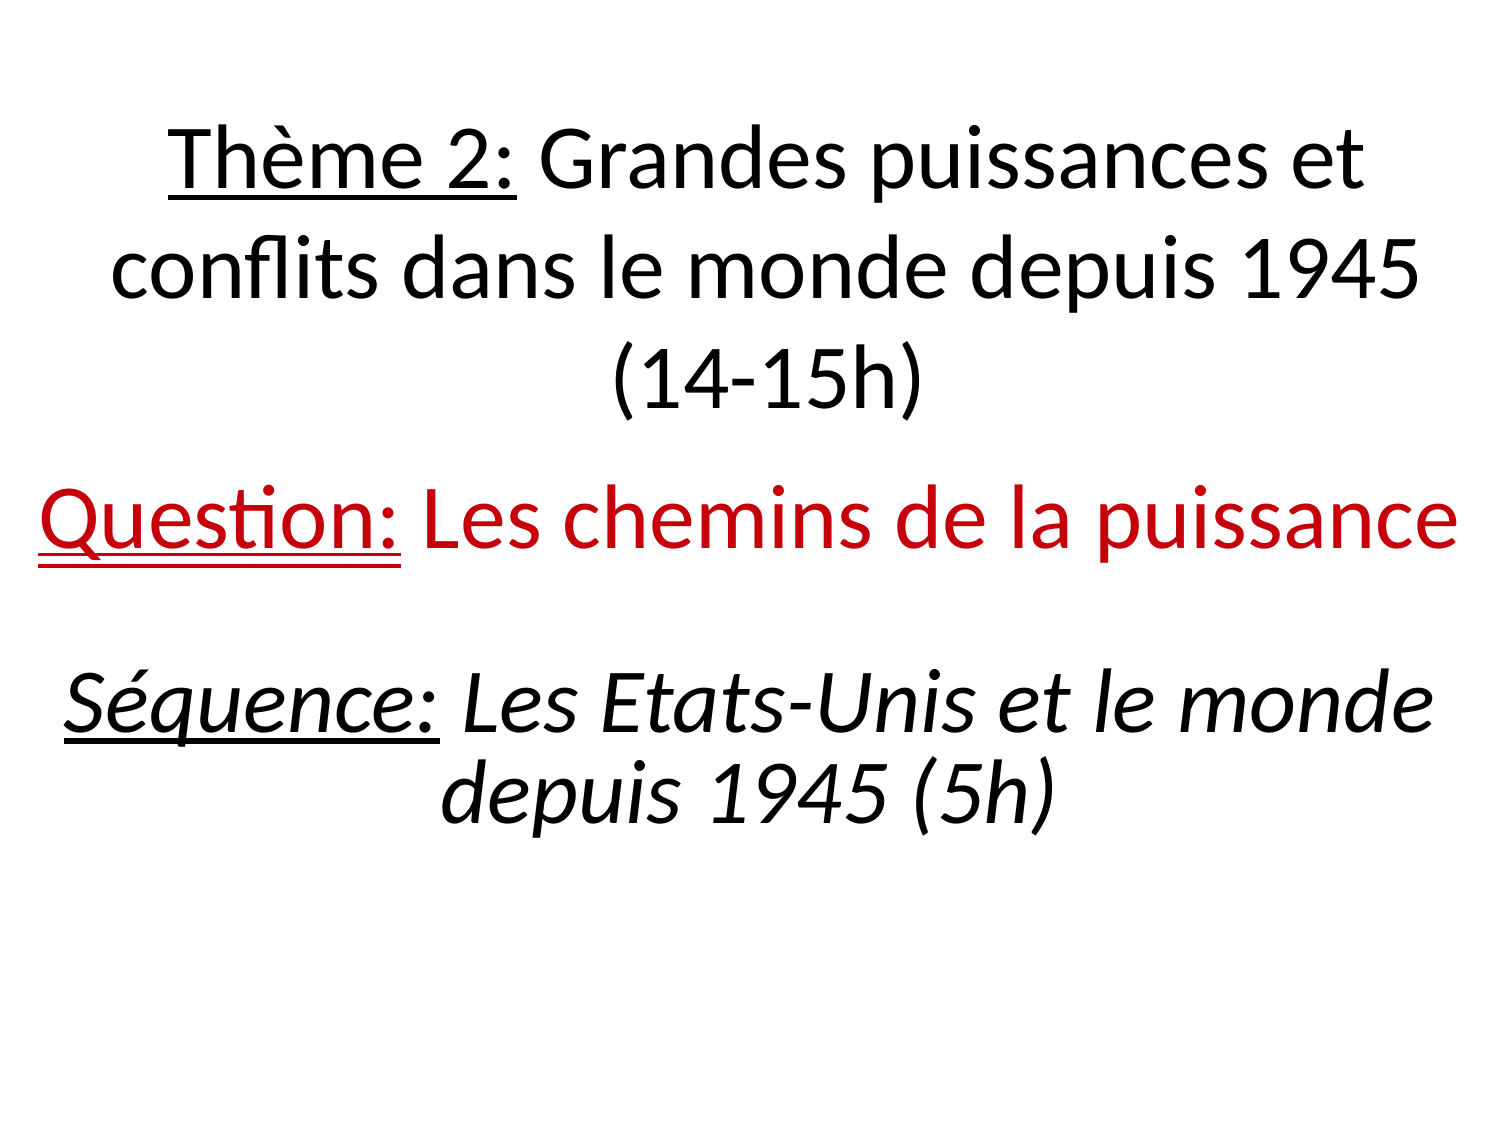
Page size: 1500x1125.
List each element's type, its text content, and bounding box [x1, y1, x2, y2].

text_box Question: Les chemins de la puissance Séquence: Les Etats-Unis et le monde depuis 1945 (5h) [0, 472, 1500, 936]
title Thème 2: Grandes puissances et conflits dans le monde depuis 1945 (14-15h) [83, 89, 1453, 331]
